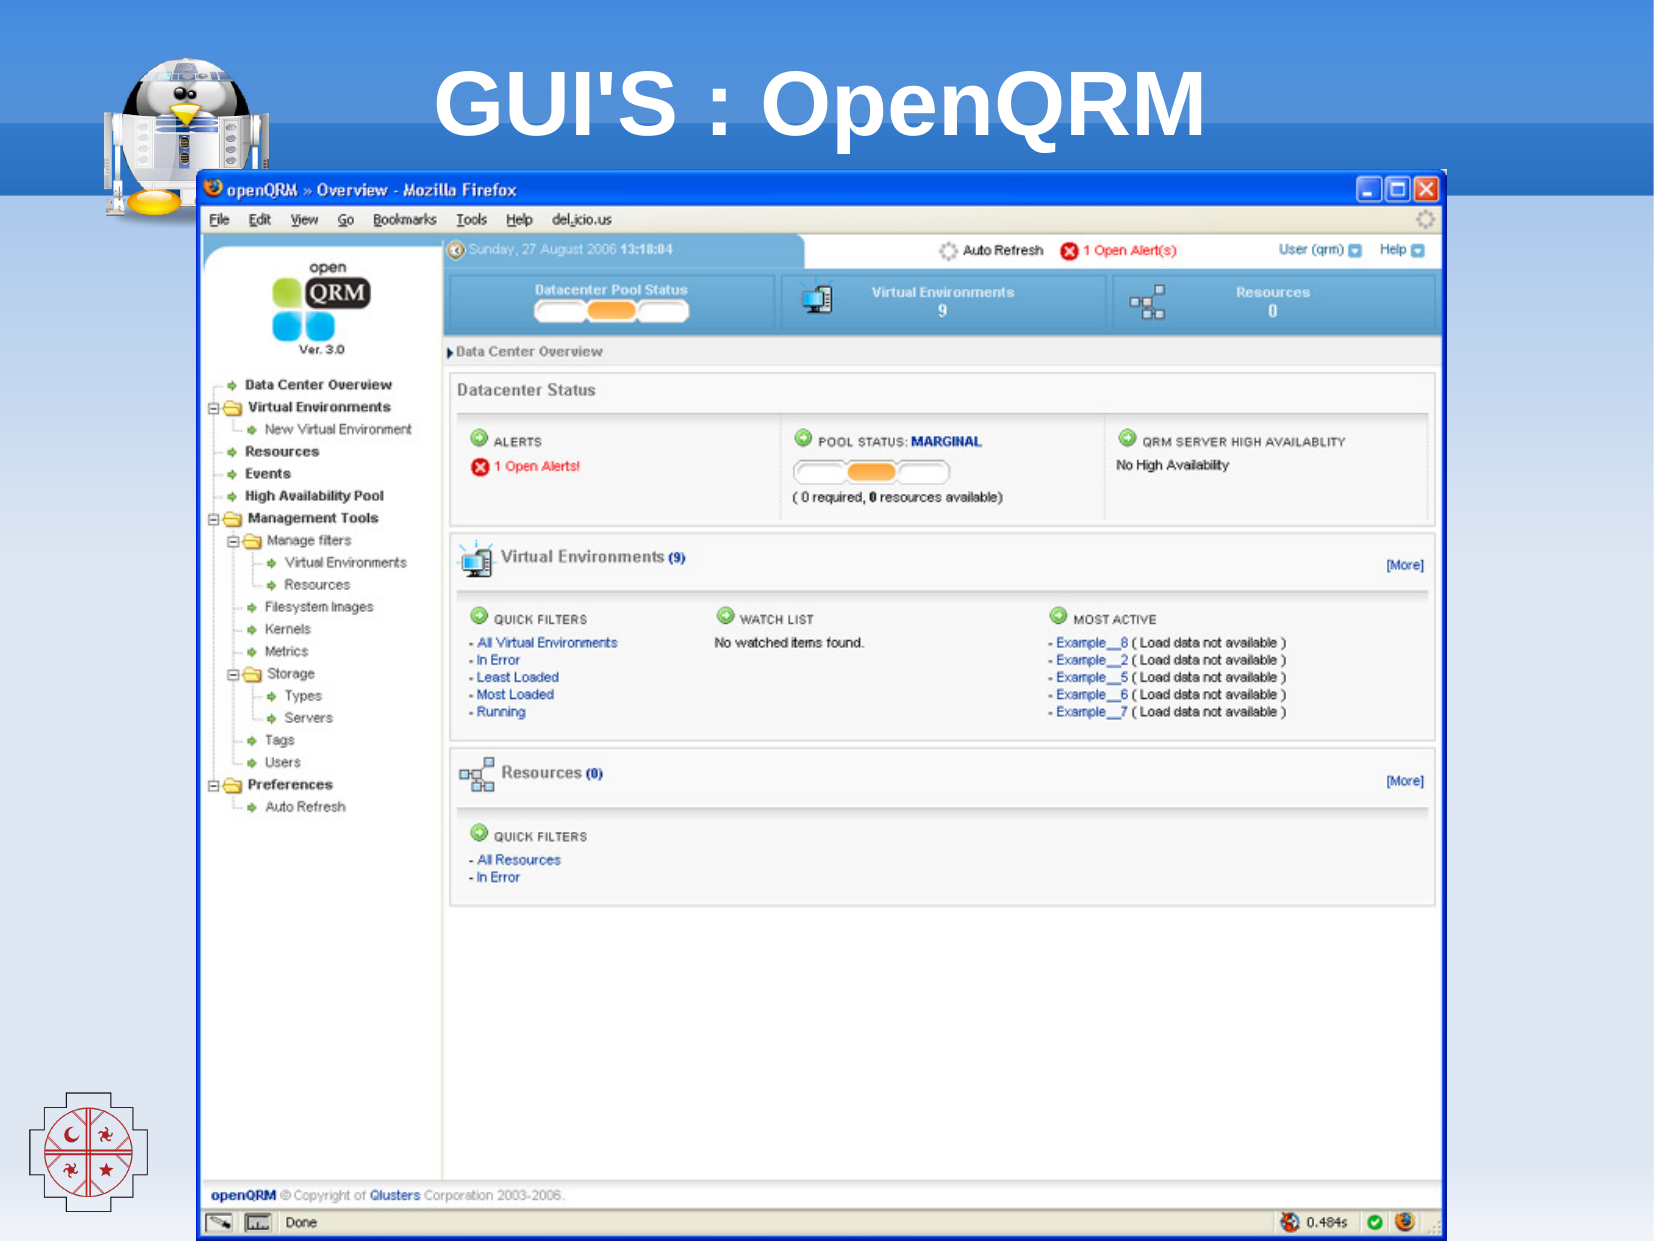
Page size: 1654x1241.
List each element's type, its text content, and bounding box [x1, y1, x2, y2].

title GUI'S : OpenQRM [76, 7, 1565, 200]
picture [0, 0, 1654, 1241]
